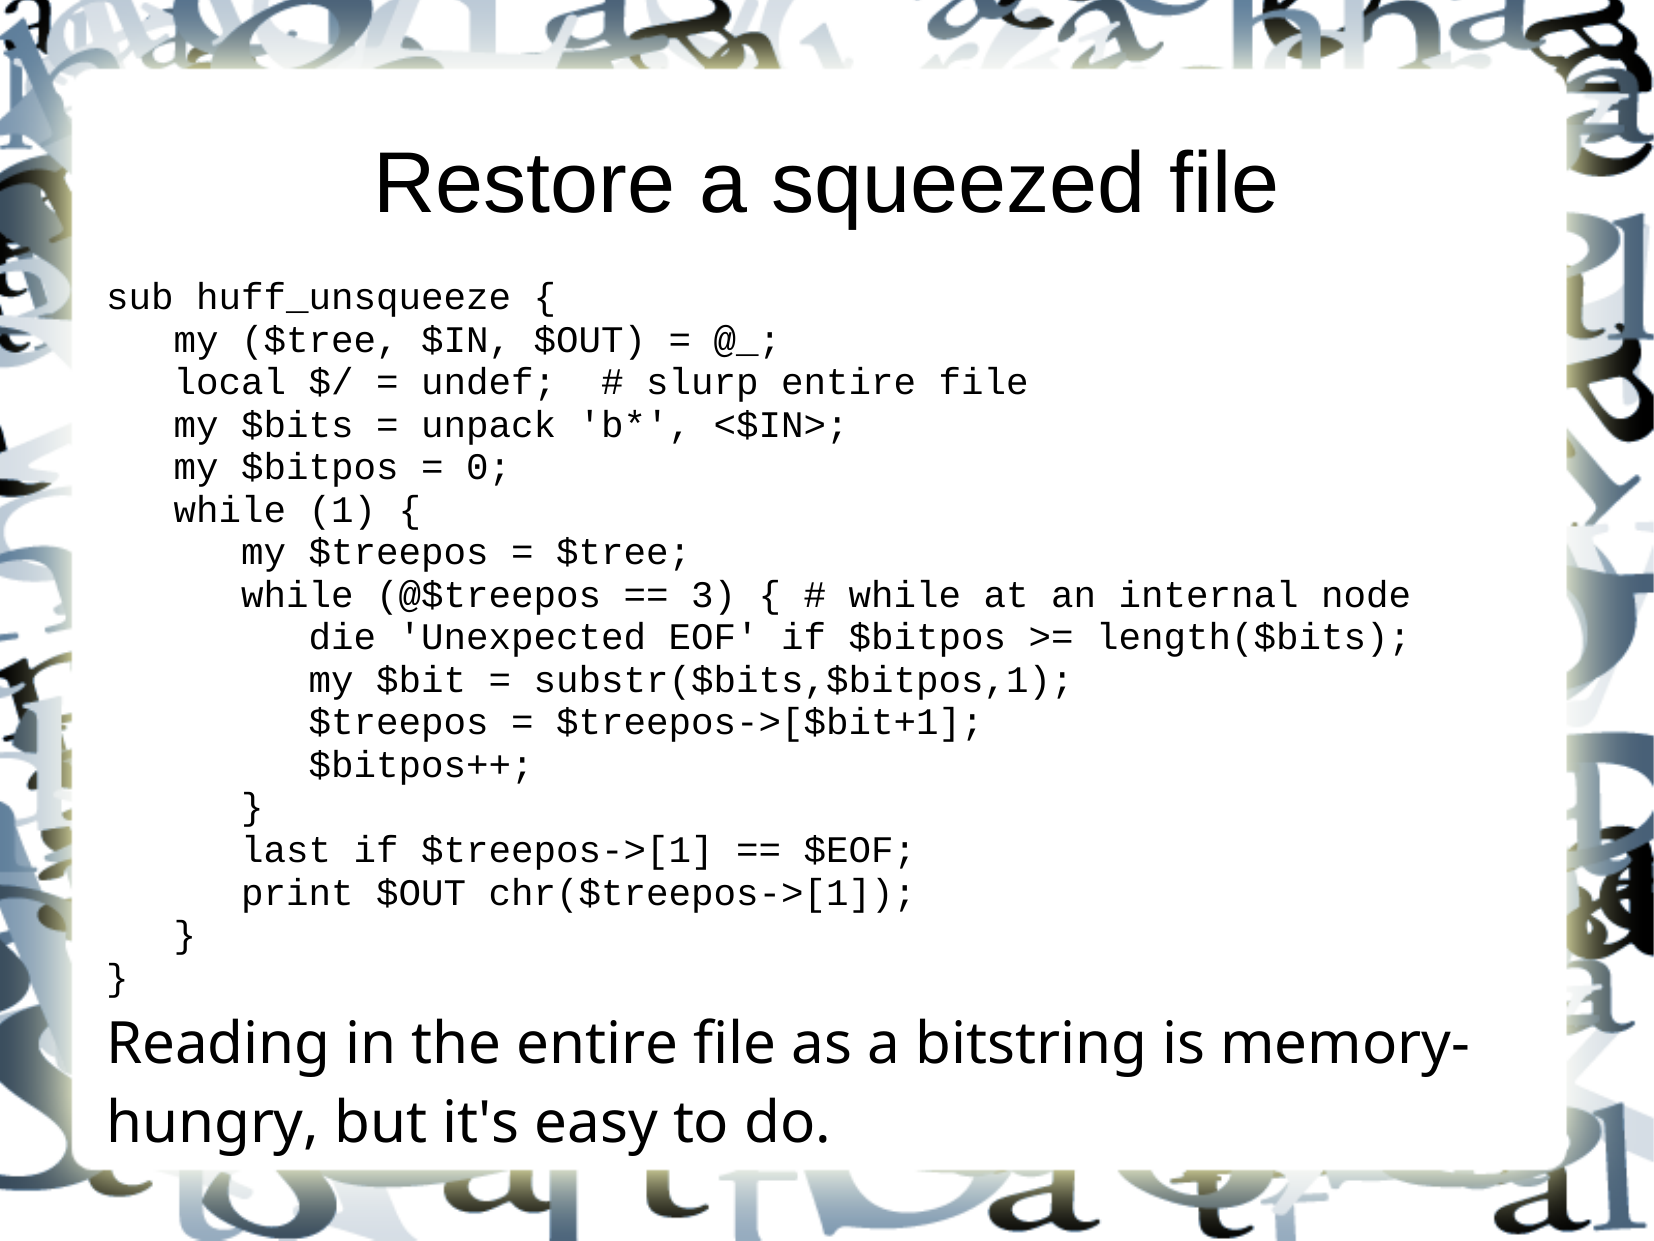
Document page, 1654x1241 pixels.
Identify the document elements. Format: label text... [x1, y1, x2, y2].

title Restore a squeezed file [82, 78, 1571, 287]
picture [0, 0, 1654, 1241]
list sub huff_unsqueeze { my ($tree, $IN, $OUT) = @_; local $/ = undef; # slurp entire file my $bits = unpack 'b*', <$IN>; my $bitpos = 0; while (1) { my $treepos = $tree; while (@$treepos == 3) { # while at an internal node die 'Unexpected EOF' if $bitpos >= length($bits); my $bit = substr($bits,$bitpos,1); $treepos = $treepos->[$bit+1]; $bitpos++; } last if $treepos->[1] == $EOF; print $OUT chr($treepos->[1]); } } Reading in the entire file as a bitstring is memory-hungry, but it's easy to do. [106, 278, 1530, 1139]
